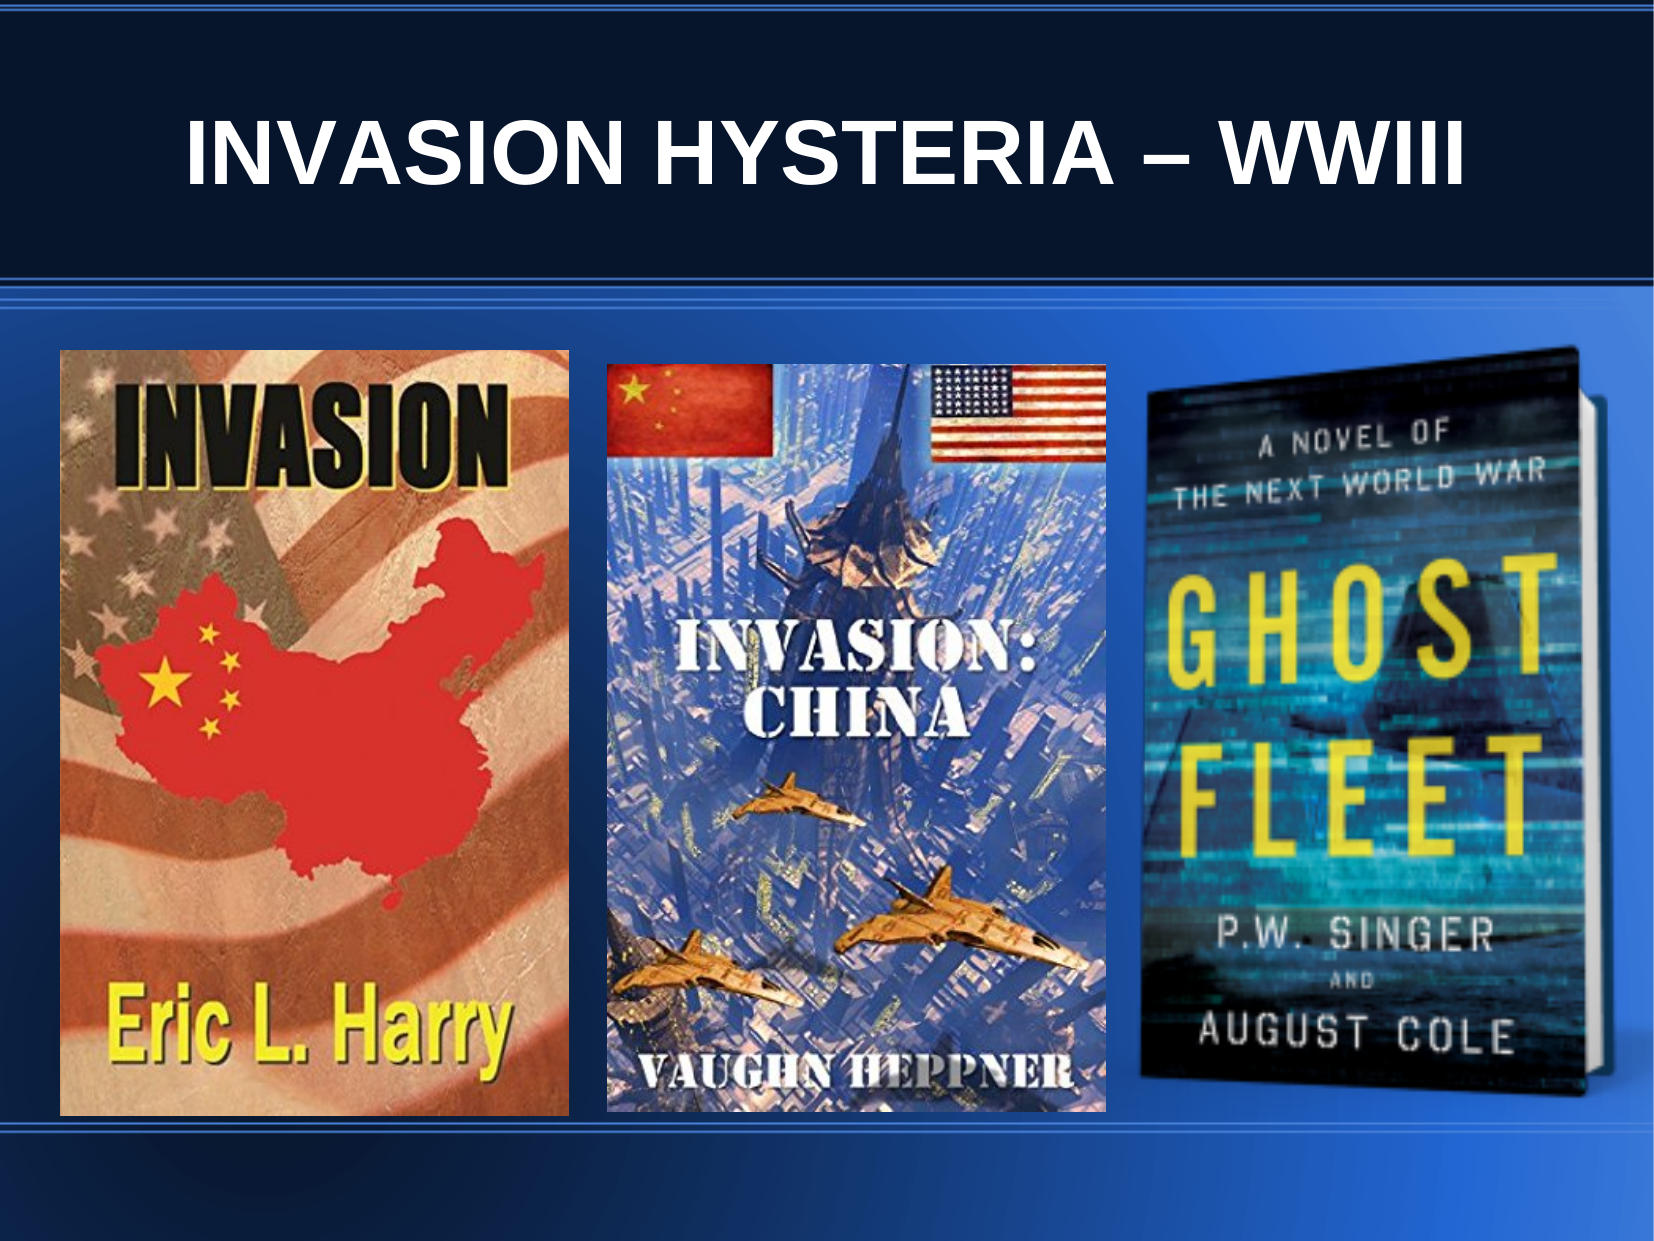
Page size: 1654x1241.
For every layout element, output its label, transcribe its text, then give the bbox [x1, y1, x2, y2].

title INVASION HYSTERIA – WWIII [82, 49, 1571, 257]
picture [0, 0, 1654, 1241]
